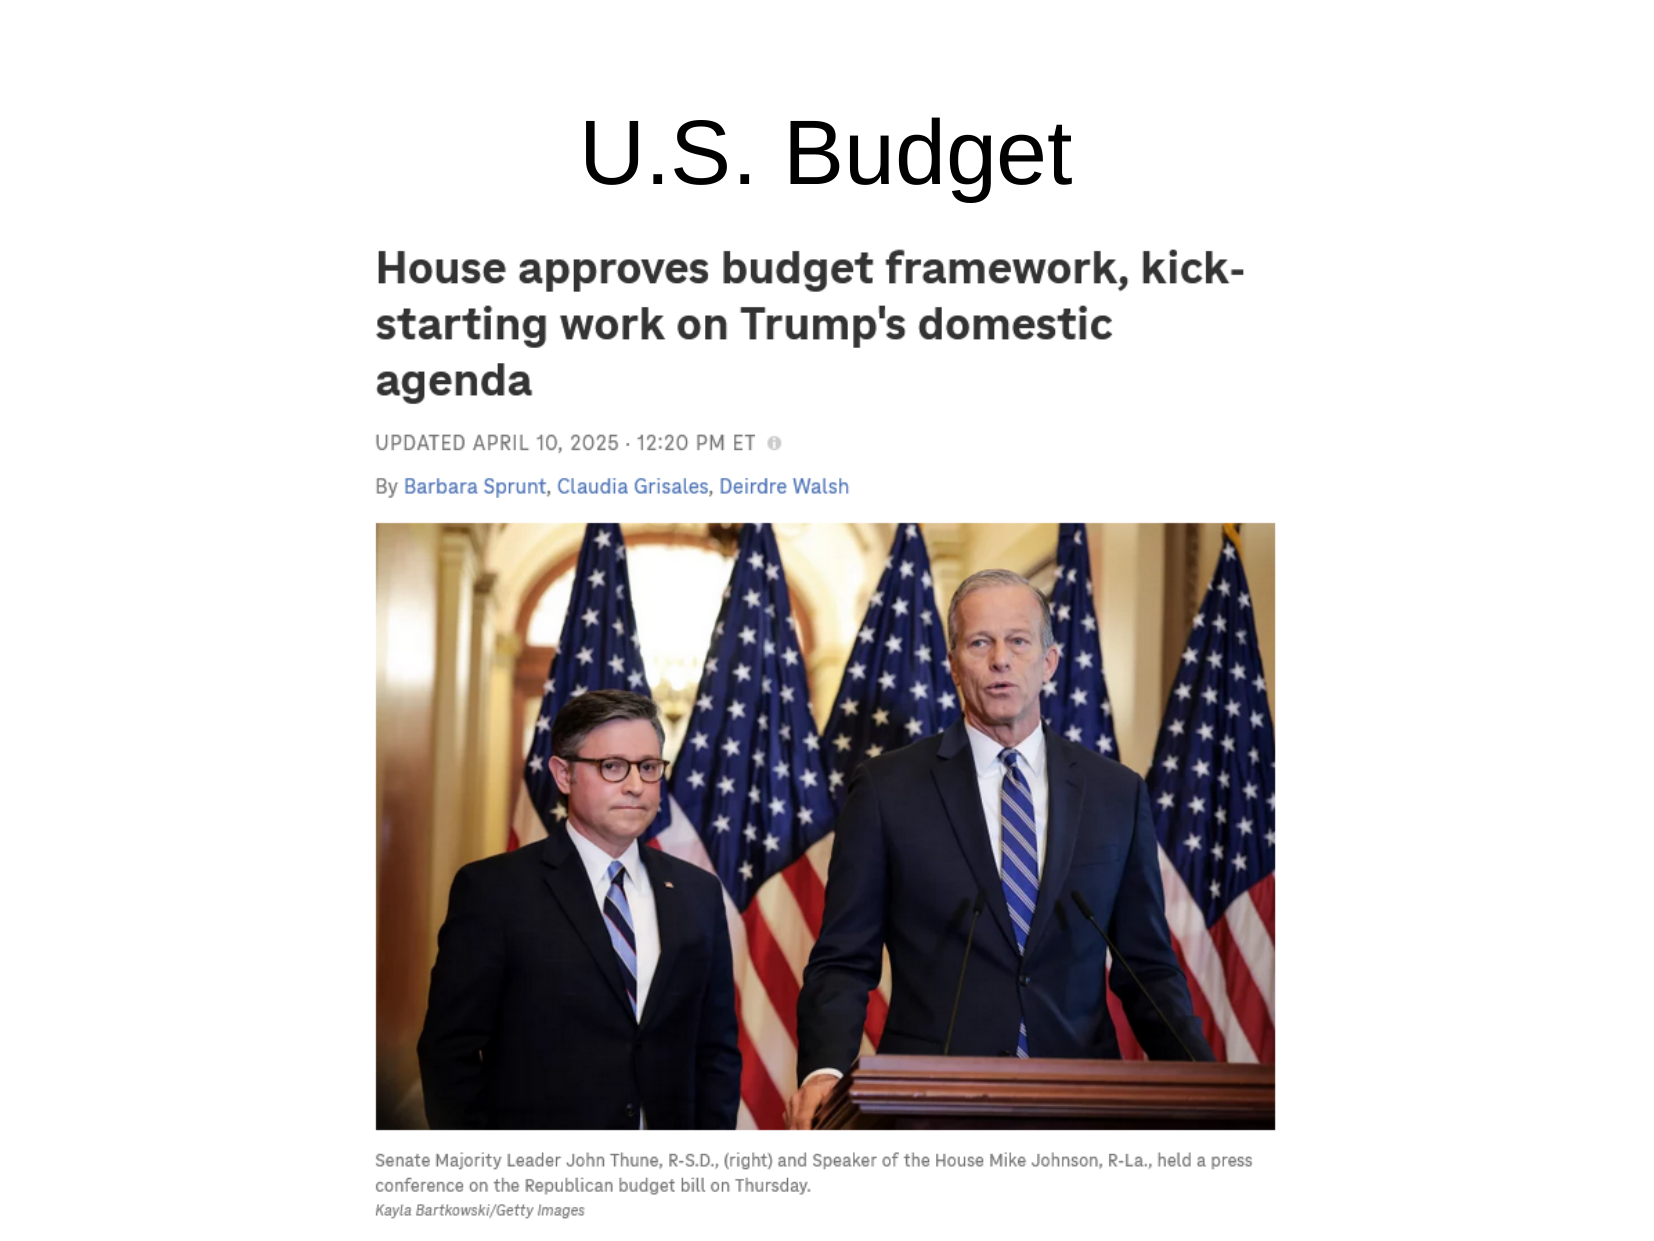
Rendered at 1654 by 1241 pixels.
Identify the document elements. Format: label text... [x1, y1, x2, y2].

title U.S. Budget [82, 49, 1571, 257]
picture [307, 219, 1350, 1241]
